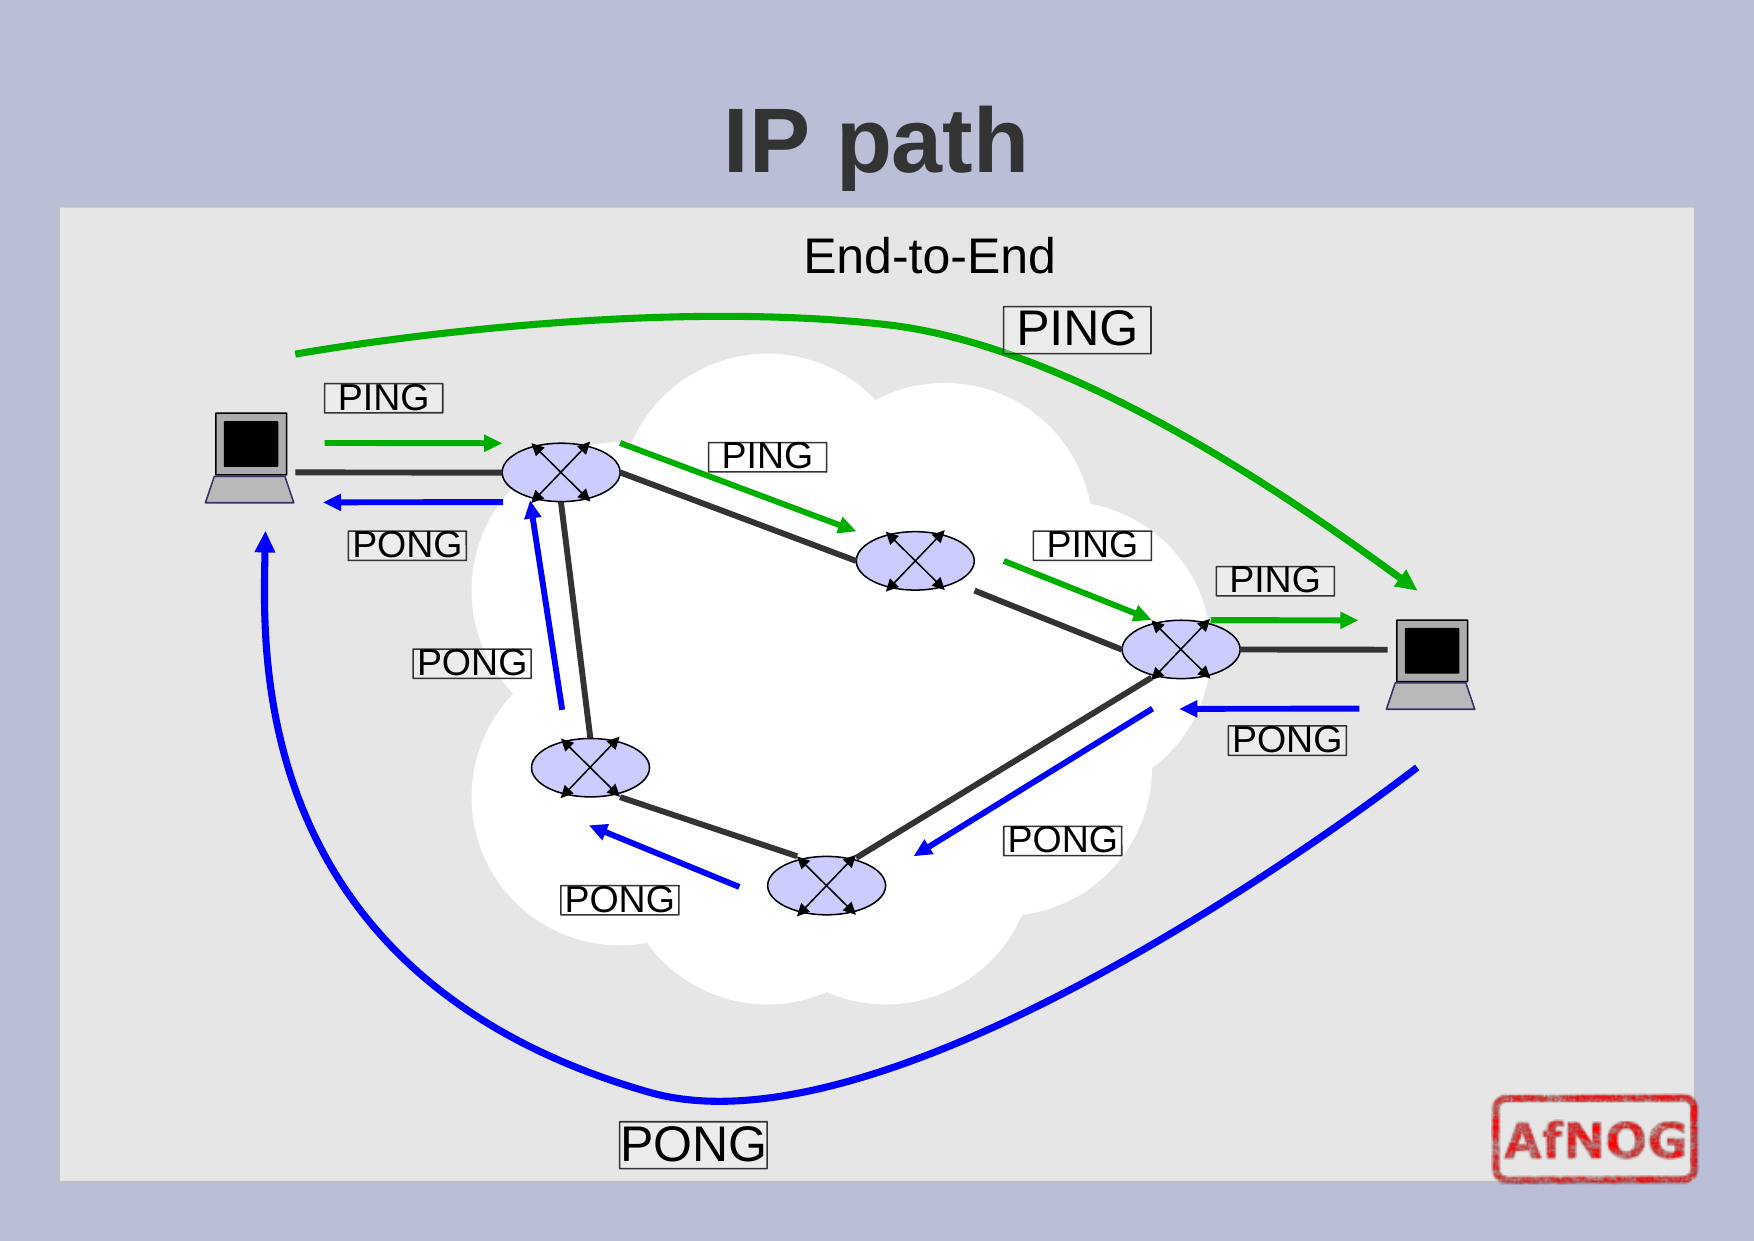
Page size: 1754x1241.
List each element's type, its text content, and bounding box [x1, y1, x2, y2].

text_box PONG [560, 879, 680, 922]
text_box PING [1216, 560, 1335, 603]
text_box PING [708, 436, 827, 479]
text_box PING [1033, 525, 1152, 567]
picture [1490, 1092, 1701, 1188]
text_box PONG [348, 525, 467, 567]
text_box PING [1003, 302, 1152, 359]
text_box PONG [619, 1117, 768, 1174]
text_box PING [324, 377, 443, 419]
title IP path [59, 0, 1695, 285]
text_box End-to-End [797, 225, 1064, 295]
text_box PONG [413, 643, 532, 685]
text_box [59, 285, 1695, 1182]
text_box PONG [1003, 820, 1123, 862]
text_box PONG [1228, 720, 1347, 762]
